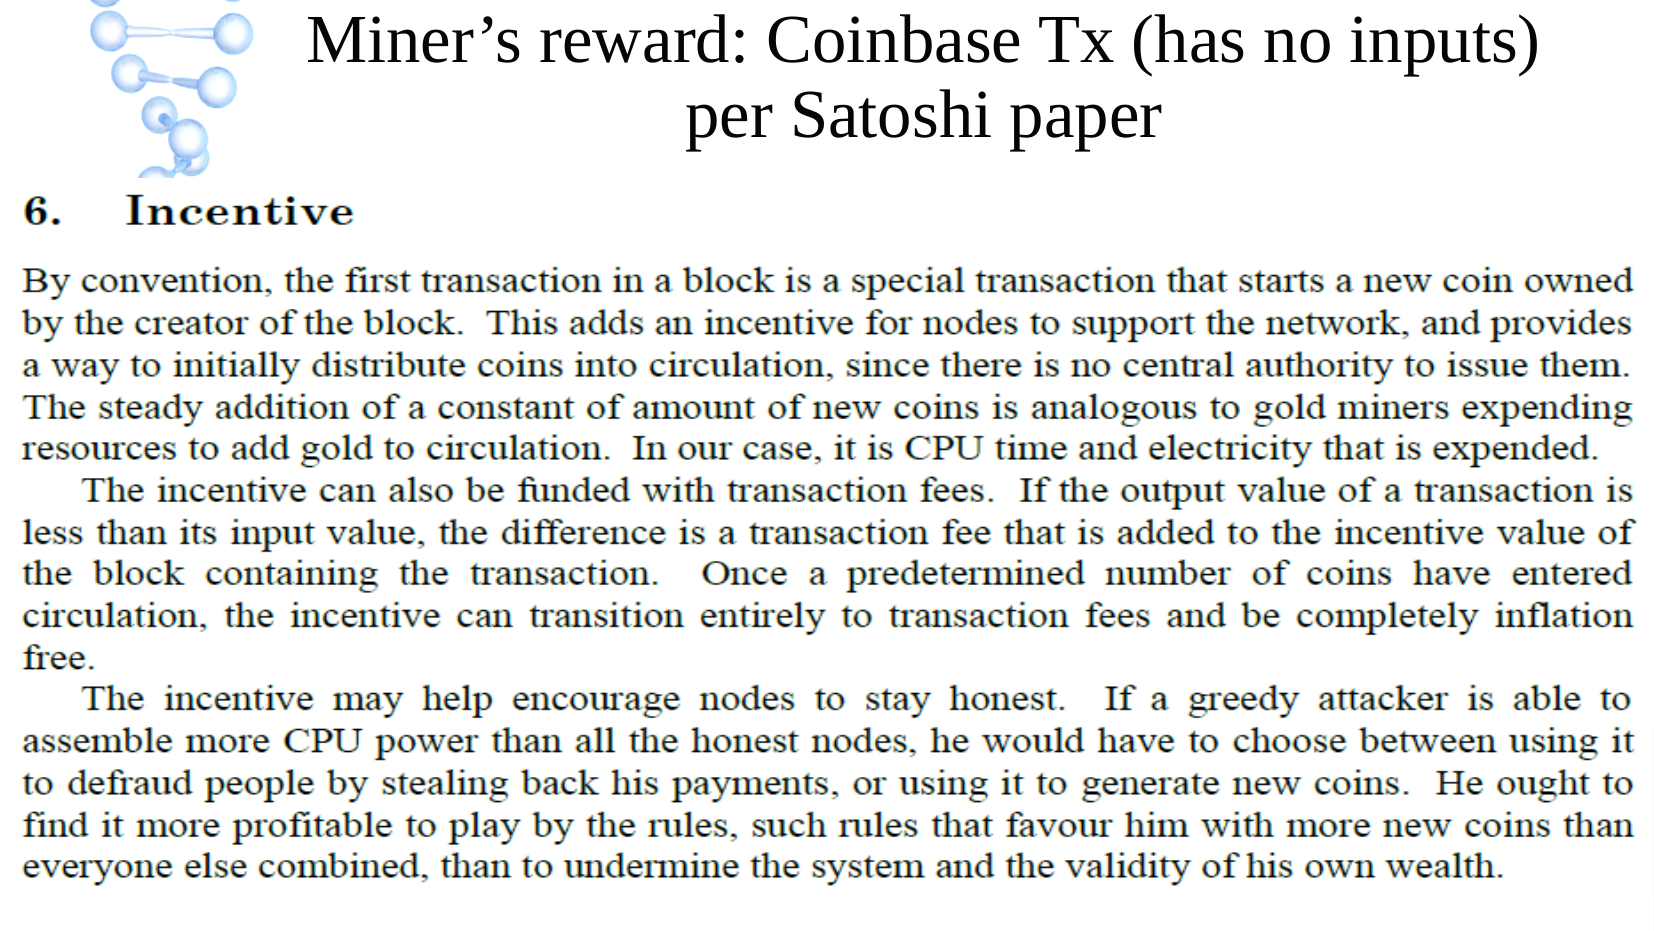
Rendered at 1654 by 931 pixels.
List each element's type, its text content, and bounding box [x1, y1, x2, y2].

picture [0, 0, 1654, 931]
title Miner’s reward: Coinbase Tx (has no inputs) per Satoshi paper [259, 0, 1589, 154]
